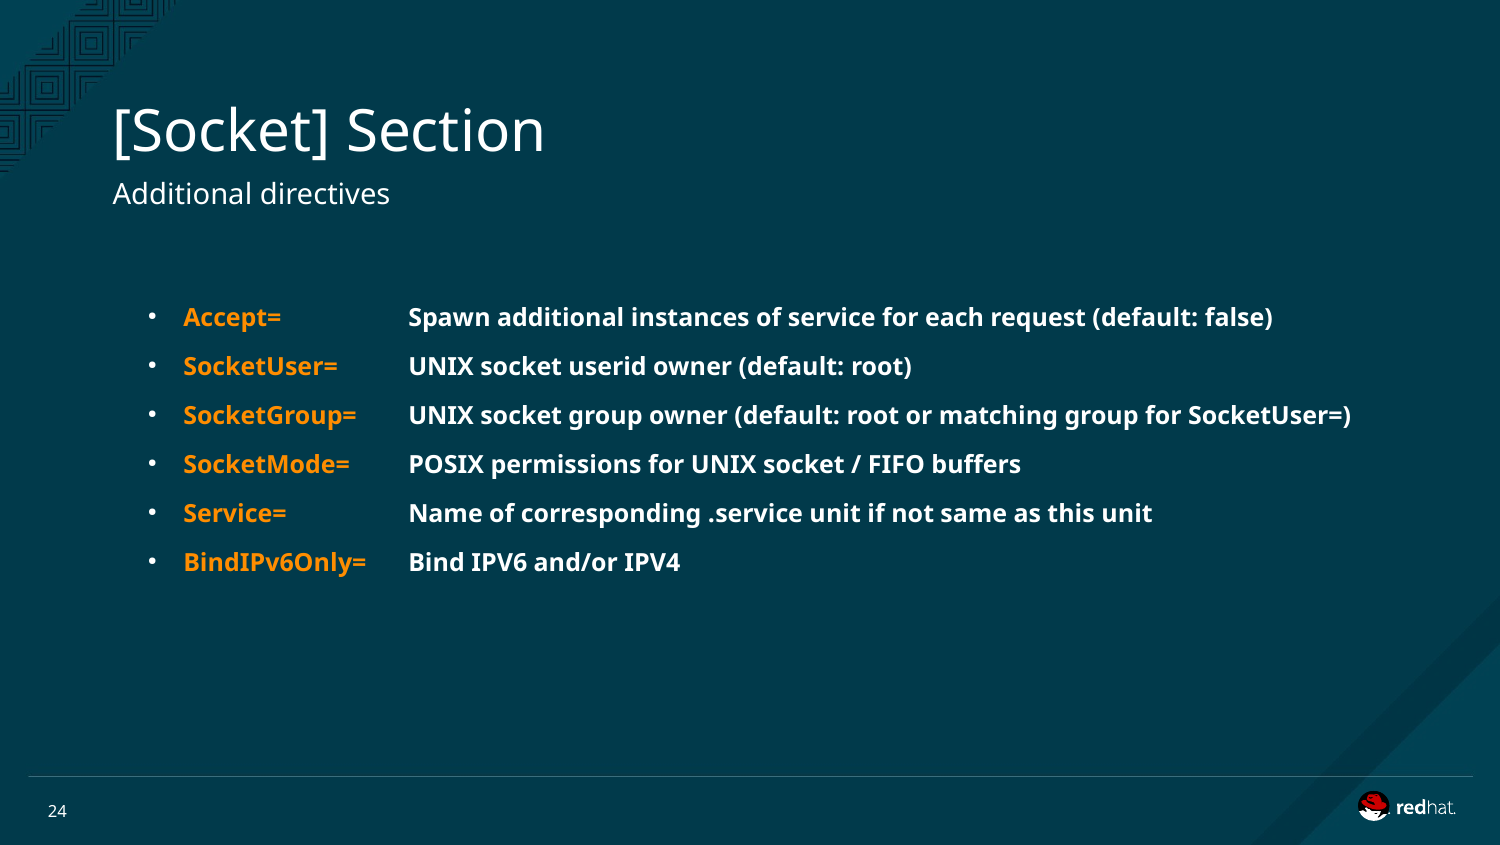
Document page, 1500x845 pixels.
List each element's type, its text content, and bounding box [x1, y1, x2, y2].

title [Socket] Section [112, 0, 1388, 169]
picture [99, 38, 103, 49]
text_box Accept= Spawn additional instances of service for each request (default: false) SocketUser= UNIX socket userid owner (default: root) SocketGroup= UNIX socket group owner (default: root or matching group for SocketUser=) SocketMode= POSIX permissions for UNIX socket / FIFO buffers Service= Name of corresponding .service unit if not same as this unit BindIPv6Only= Bind IPV6 and/or IPV4 [112, 300, 1297, 708]
subtitle Additional directives [112, 173, 1388, 237]
